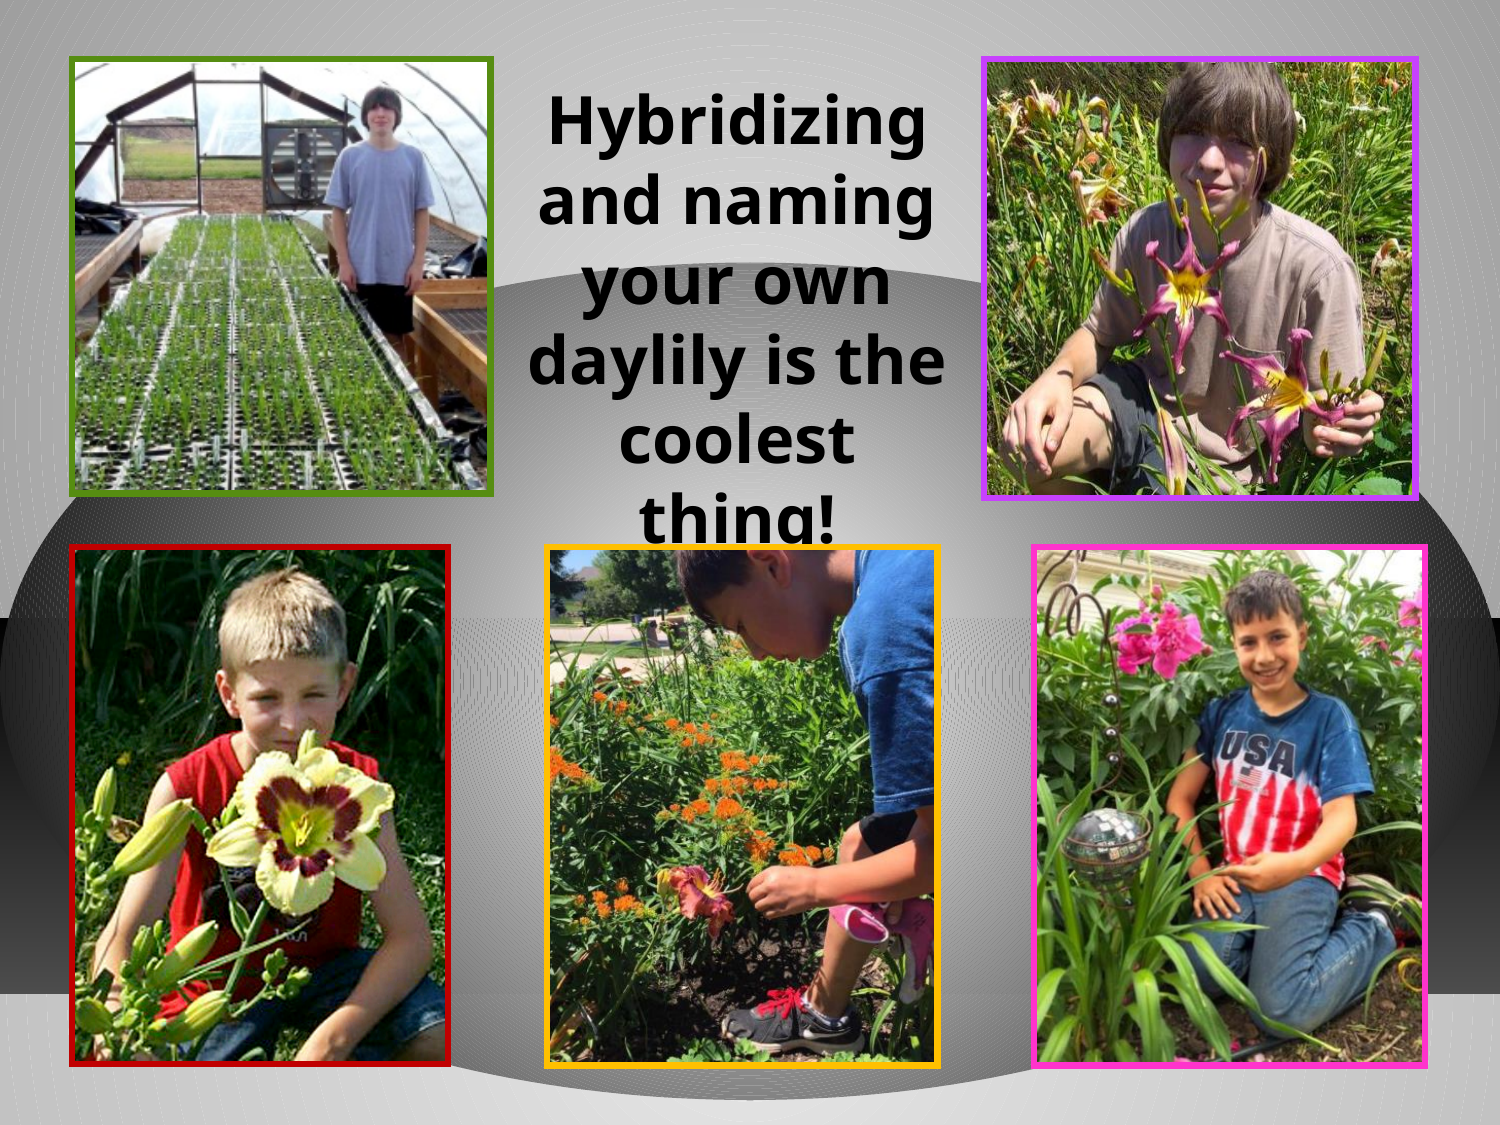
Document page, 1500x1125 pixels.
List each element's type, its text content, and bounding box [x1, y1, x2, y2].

picture [1037, 549, 1422, 1063]
picture [987, 62, 1413, 495]
picture [75, 62, 488, 491]
picture [75, 549, 446, 1061]
picture [549, 549, 935, 1063]
text_box Hybridizing and naming your own daylily is the coolest thing! [500, 70, 976, 490]
